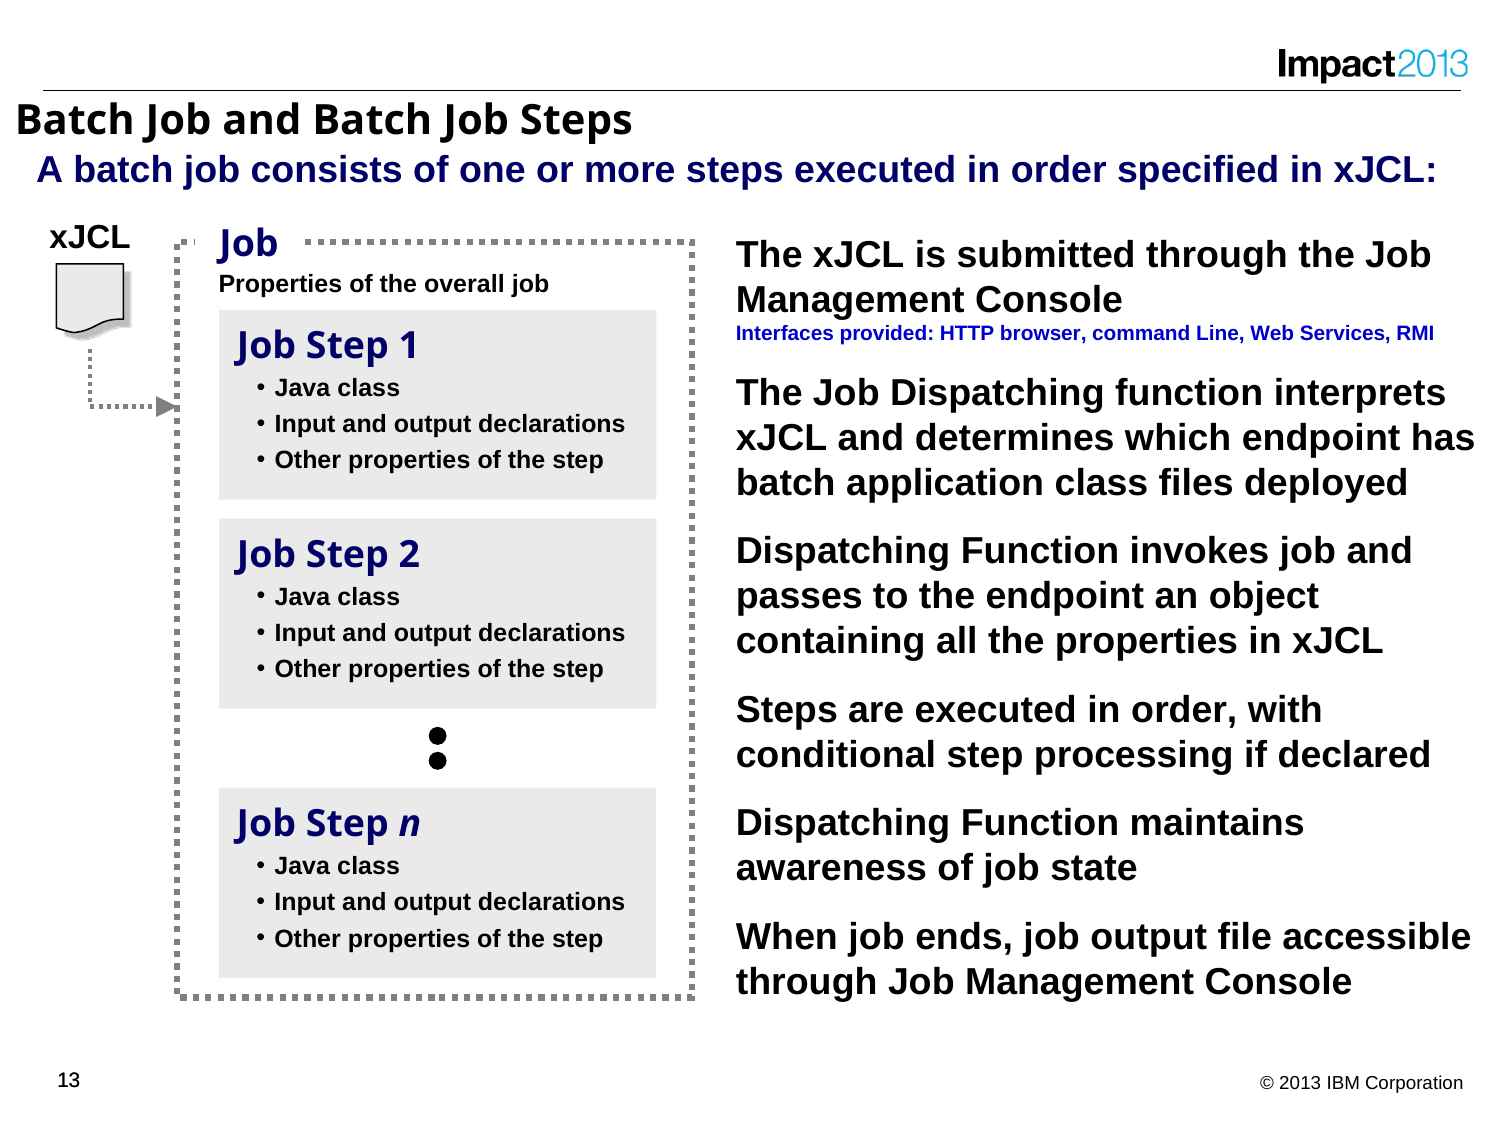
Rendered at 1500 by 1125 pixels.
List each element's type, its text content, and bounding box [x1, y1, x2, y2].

text_box Java class Input and output declarations Other properties of the step [256, 371, 651, 474]
text_box xJCL [34, 215, 146, 256]
text_box Properties of the overall job [218, 267, 570, 298]
text_box [219, 518, 657, 709]
text_box Batch Job and Batch Job Steps [0, 84, 1500, 151]
text_box A batch job consists of one or more steps executed in order specified in xJCL: [35, 145, 1469, 191]
text_box [429, 752, 446, 770]
text_box Job [195, 218, 304, 264]
text_box The xJCL is submitted through the Job Management Console Interfaces provided: HTTP browser, command Line, Web Services, RMI The Job Dispatching function interprets xJCL and determines which endpoint has batch application class files deployed Dispatching Function invokes job and passes to the endpoint an object containing all the properties in xJCL Steps are executed in order, with conditional step processing if declared Dispatching Function maintains awareness of job state When job ends, job output file accessible through Job Management Console [721, 222, 1491, 1055]
text_box [219, 309, 657, 500]
picture [1279, 49, 1468, 84]
text_box [429, 727, 446, 745]
picture [1420, 52, 1432, 74]
text_box Job Step 1 [236, 321, 516, 367]
text_box [218, 787, 657, 978]
text_box Java class Input and output declarations Other properties of the step [256, 849, 651, 953]
text_box Java class Input and output declarations Other properties of the step [256, 580, 651, 683]
text_box Job Step n [236, 799, 515, 845]
text_box [56, 263, 124, 333]
text_box Job Step 2 [236, 529, 516, 576]
